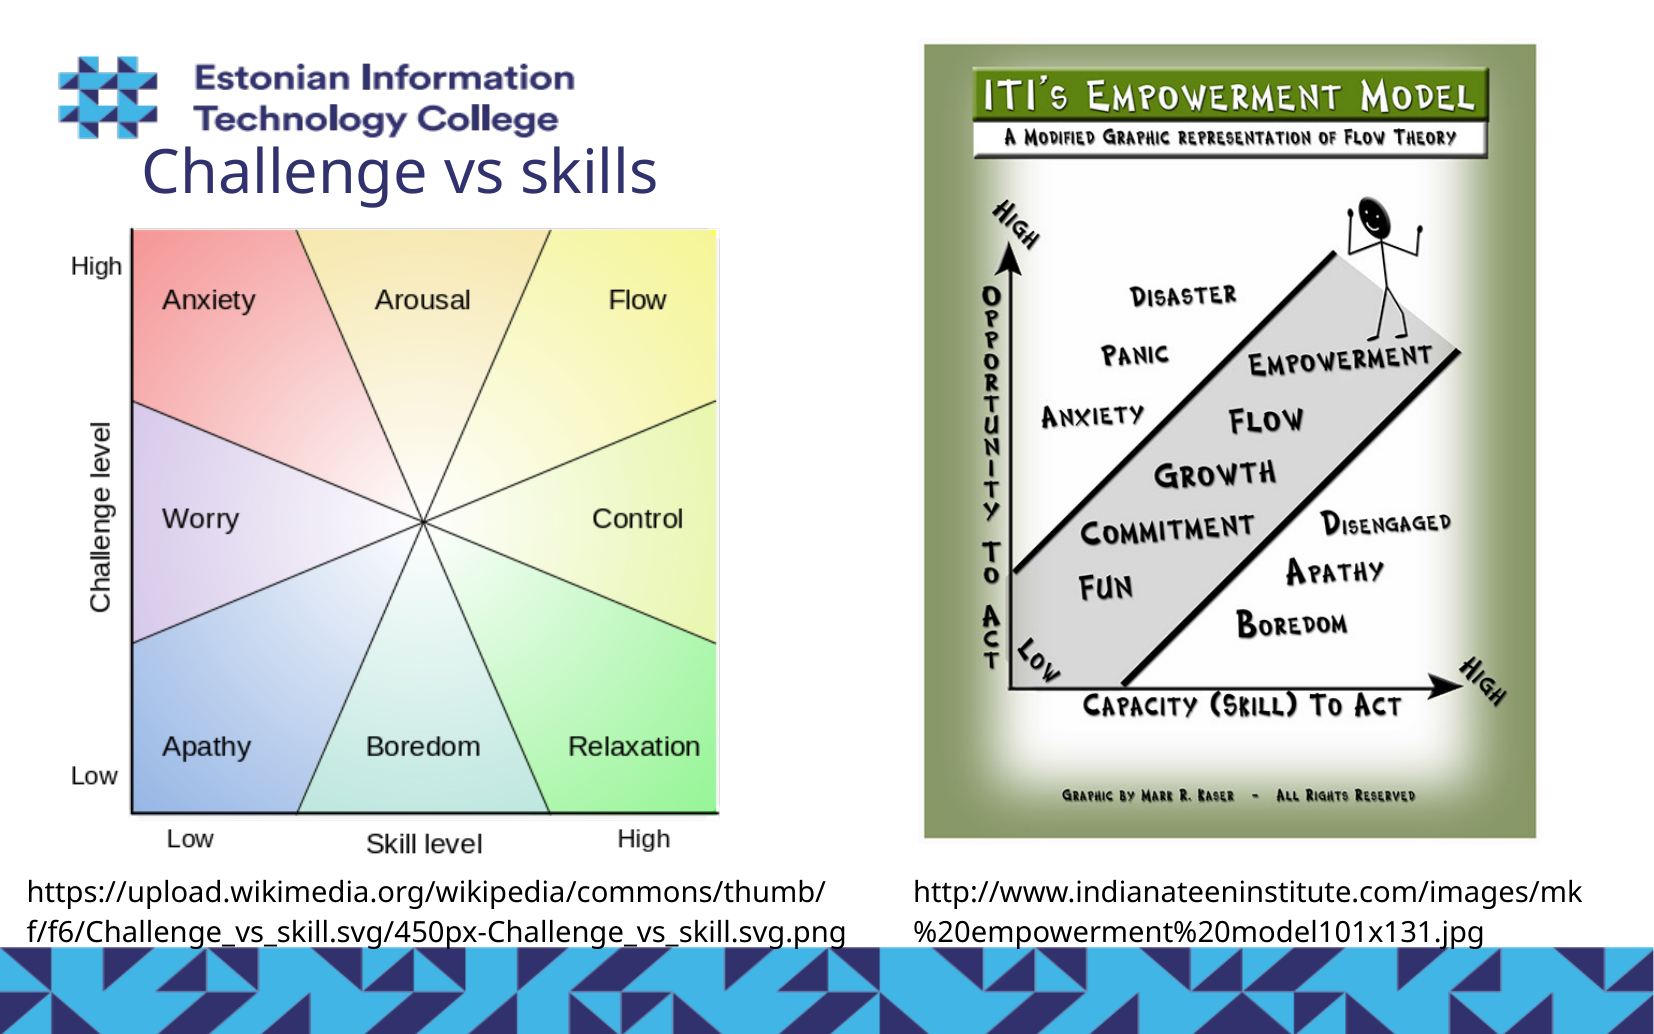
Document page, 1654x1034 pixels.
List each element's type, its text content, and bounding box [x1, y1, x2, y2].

picture [59, 212, 733, 864]
text_box https://upload.wikimedia.org/wikipedia/commons/thumb/f/f6/Challenge_vs_skill.svg/450px-Challenge_vs_skill.svg.png [11, 864, 863, 957]
title Challenge vs skills [141, 116, 918, 225]
text_box http://www.indianateeninstitute.com/images/mk%20empowerment%20model101x131.jpg [898, 864, 1619, 959]
picture [918, 38, 1542, 844]
